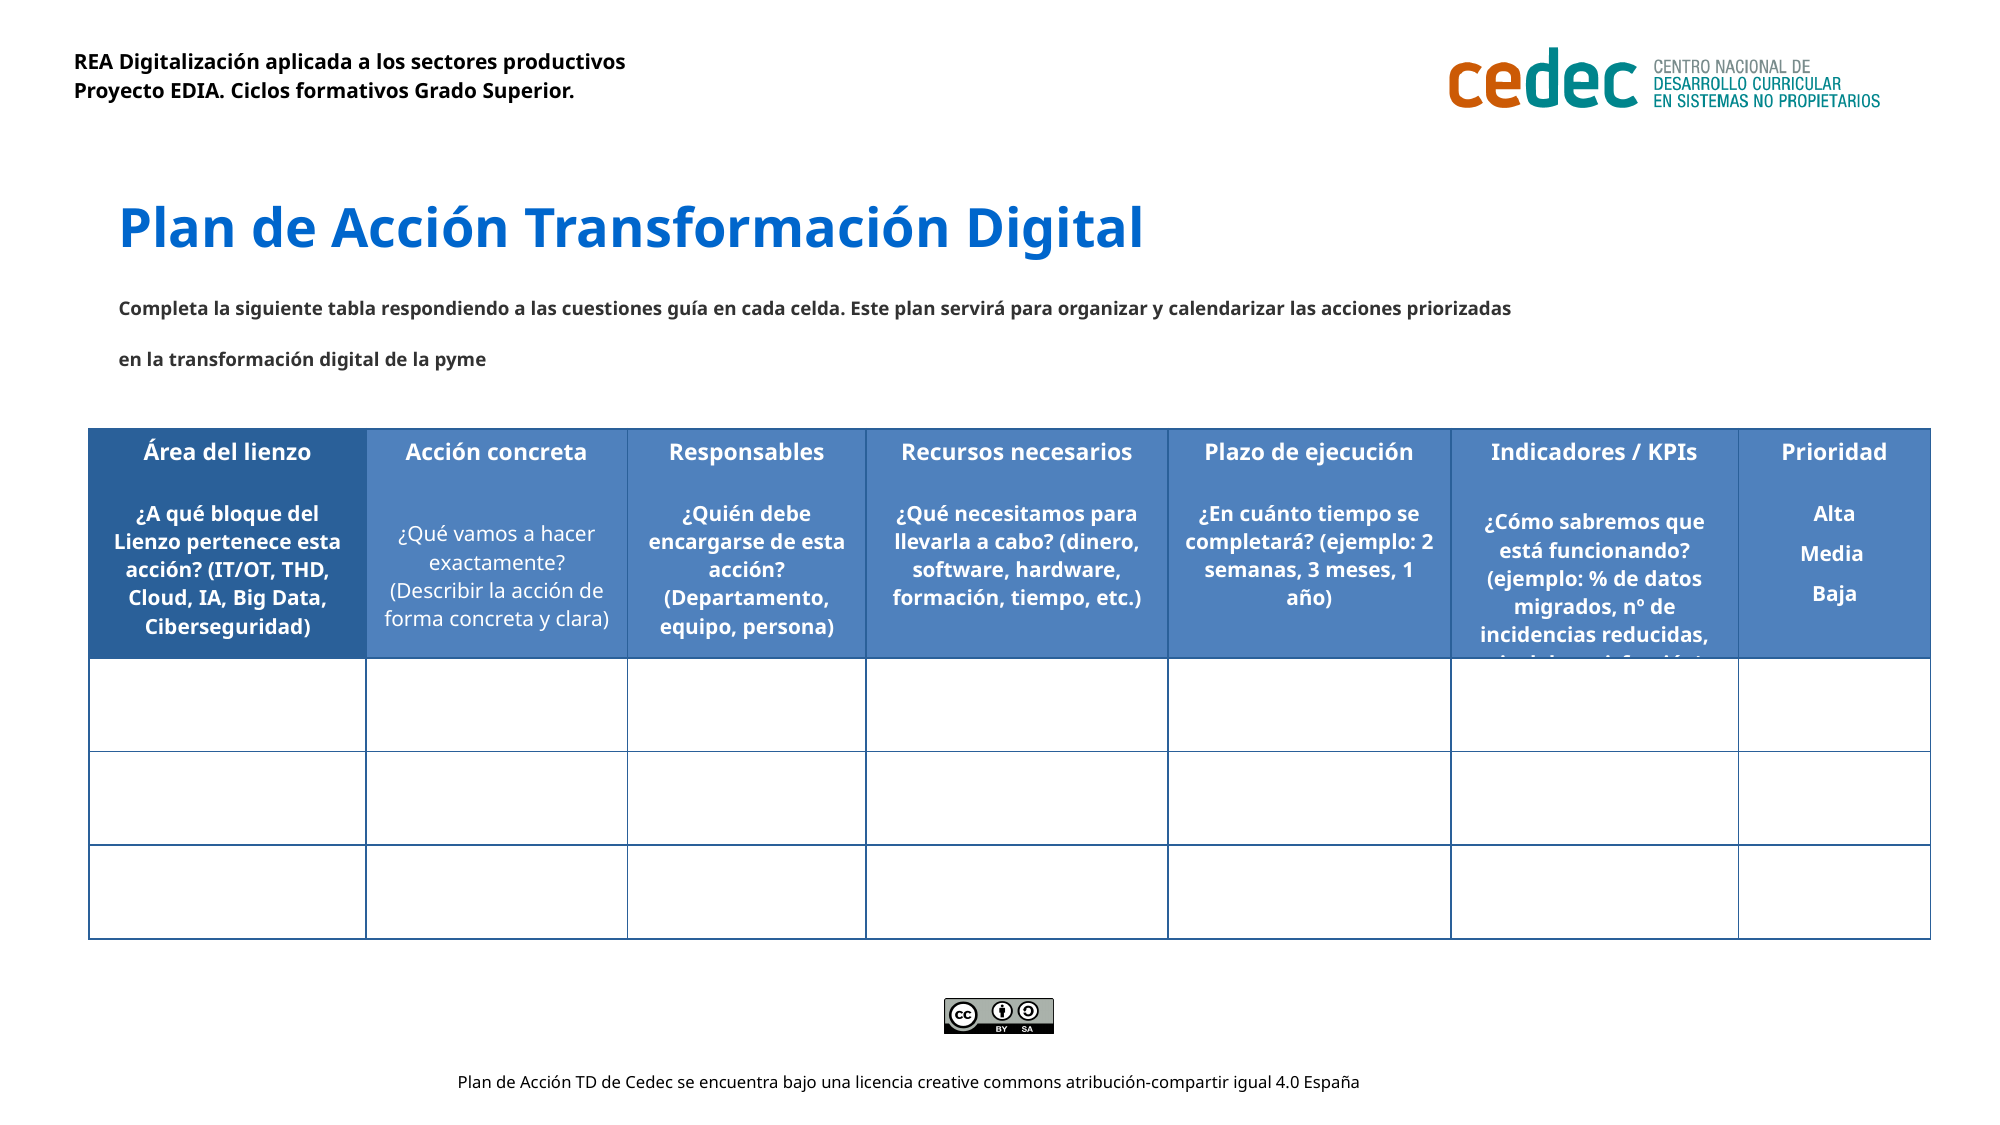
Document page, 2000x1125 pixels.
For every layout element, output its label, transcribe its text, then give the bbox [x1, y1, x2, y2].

table_cell [1739, 659, 1930, 751]
table_cell [1452, 659, 1738, 751]
table_cell [628, 846, 865, 938]
table_cell [628, 659, 865, 751]
table_header Indicadores / KPIs ¿Cómo sabremos que está funcionando? (ejemplo: % de datos migrados, nº de incidencias reducidas, nivel de satisfacción) [1452, 430, 1738, 657]
table_cell [1452, 846, 1738, 938]
table_cell [867, 659, 1167, 751]
picture [944, 998, 1054, 1034]
table_cell [867, 846, 1167, 938]
text_box REA Digitalización aplicada a los sectores productivos Proyecto EDIA. Ciclos formativos Grado Superior. [59, 40, 717, 119]
table_cell [1169, 752, 1450, 844]
text_box Completa la siguiente tabla respondiendo a las cuestiones guía en cada celda. Este plan servirá para organizar y calendarizar las acciones priorizadas en la transformación digital de la pyme [103, 236, 1530, 379]
table_cell [1169, 846, 1450, 938]
text_box Plan de Acción Transformación Digital [103, 140, 1161, 236]
table_cell [628, 752, 865, 844]
table_cell [367, 659, 627, 751]
table_cell [867, 752, 1167, 844]
table_cell [1452, 752, 1738, 844]
table_cell [1739, 846, 1930, 938]
table_cell [1739, 752, 1930, 844]
table_header Prioridad Alta Media Baja [1739, 430, 1930, 657]
table_header Acción concreta ¿Qué vamos a hacer exactamente? (Describir la acción de forma concreta y clara) [367, 430, 627, 657]
table_cell [90, 659, 365, 751]
table_cell [90, 752, 365, 844]
table_header Área del lienzo ¿A qué bloque del Lienzo pertenece esta acción? (IT/OT, THD, Cloud, IA, Big Data, Ciberseguridad) [90, 430, 365, 657]
table_header Responsables ¿Quién debe encargarse de esta acción? (Departamento, equipo, persona) [628, 430, 865, 657]
table_cell [90, 846, 365, 938]
text_box Plan de Acción TD de Cedec se encuentra bajo una licencia creative commons atribución-compartir igual 4.0 España [442, 1062, 1502, 1117]
table_header Recursos necesarios ¿Qué necesitamos para llevarla a cabo? (dinero, software, hardware, formación, tiempo, etc.) [867, 430, 1167, 657]
picture [1446, 44, 1890, 119]
table_cell [367, 846, 627, 938]
table_header Plazo de ejecución ¿En cuánto tiempo se completará? (ejemplo: 2 semanas, 3 meses, 1 año) [1169, 430, 1450, 657]
table_cell [367, 752, 627, 844]
table_cell [1169, 659, 1450, 751]
